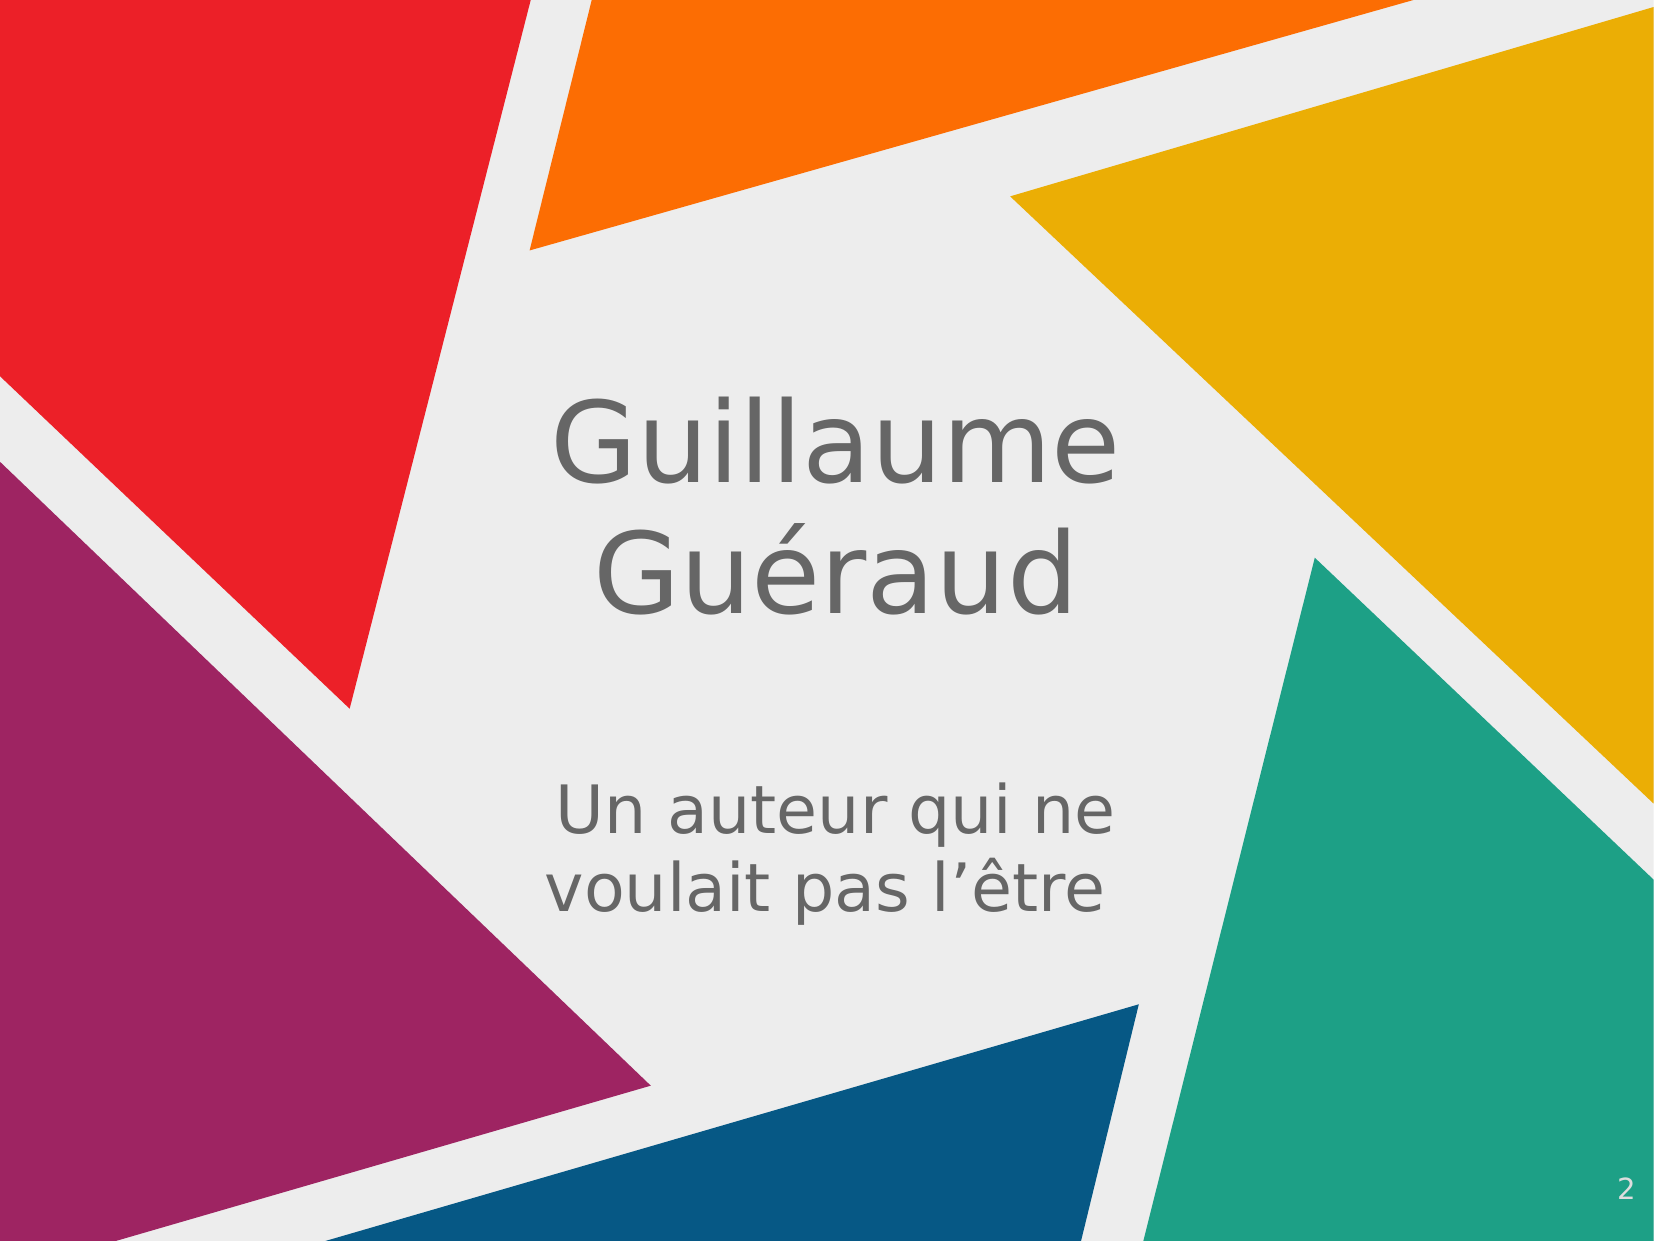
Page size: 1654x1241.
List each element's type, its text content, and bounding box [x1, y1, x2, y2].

subtitle Guillaume Guéraud Un auteur qui ne voulait pas l’être [526, 354, 1146, 951]
